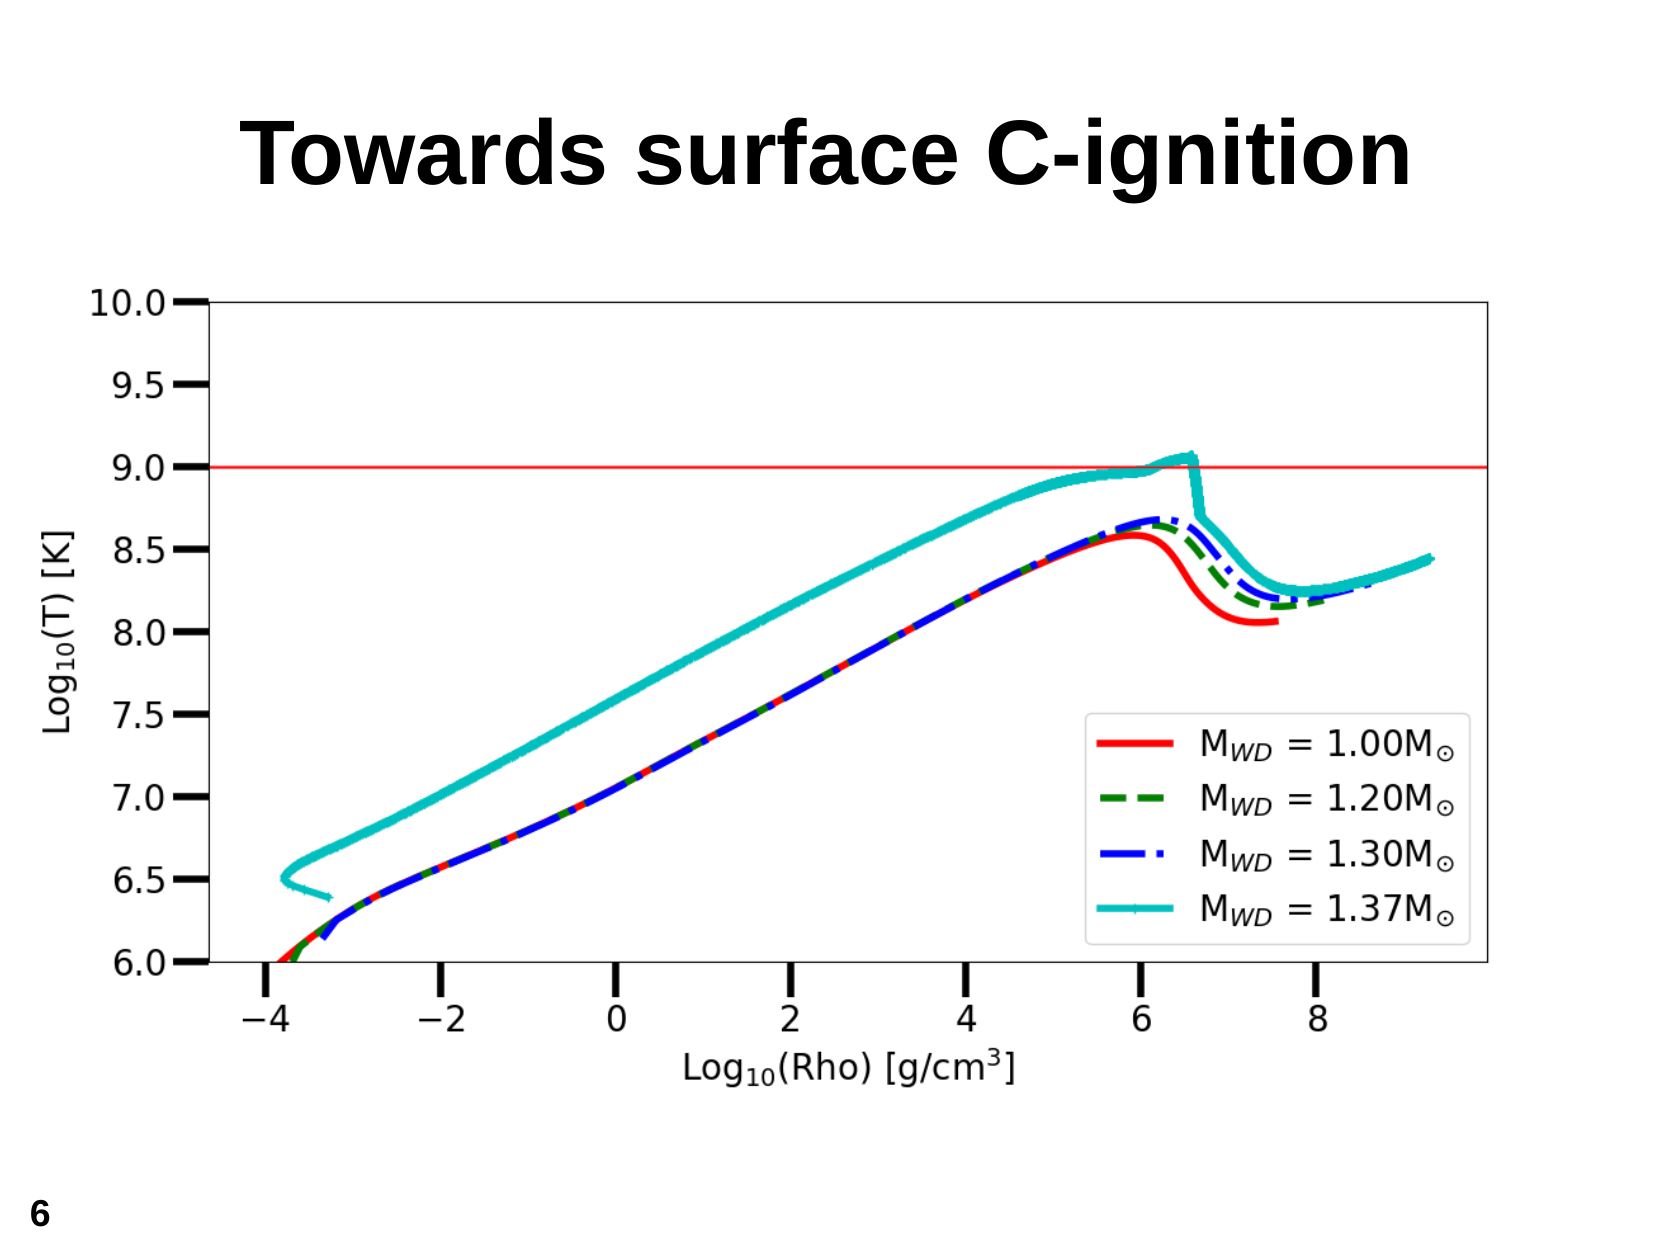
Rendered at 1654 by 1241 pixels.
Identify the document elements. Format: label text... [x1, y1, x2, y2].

picture [2, 194, 1652, 1096]
text_box 6 [15, 1185, 76, 1241]
title Towards surface C-ignition [82, 49, 1571, 257]
